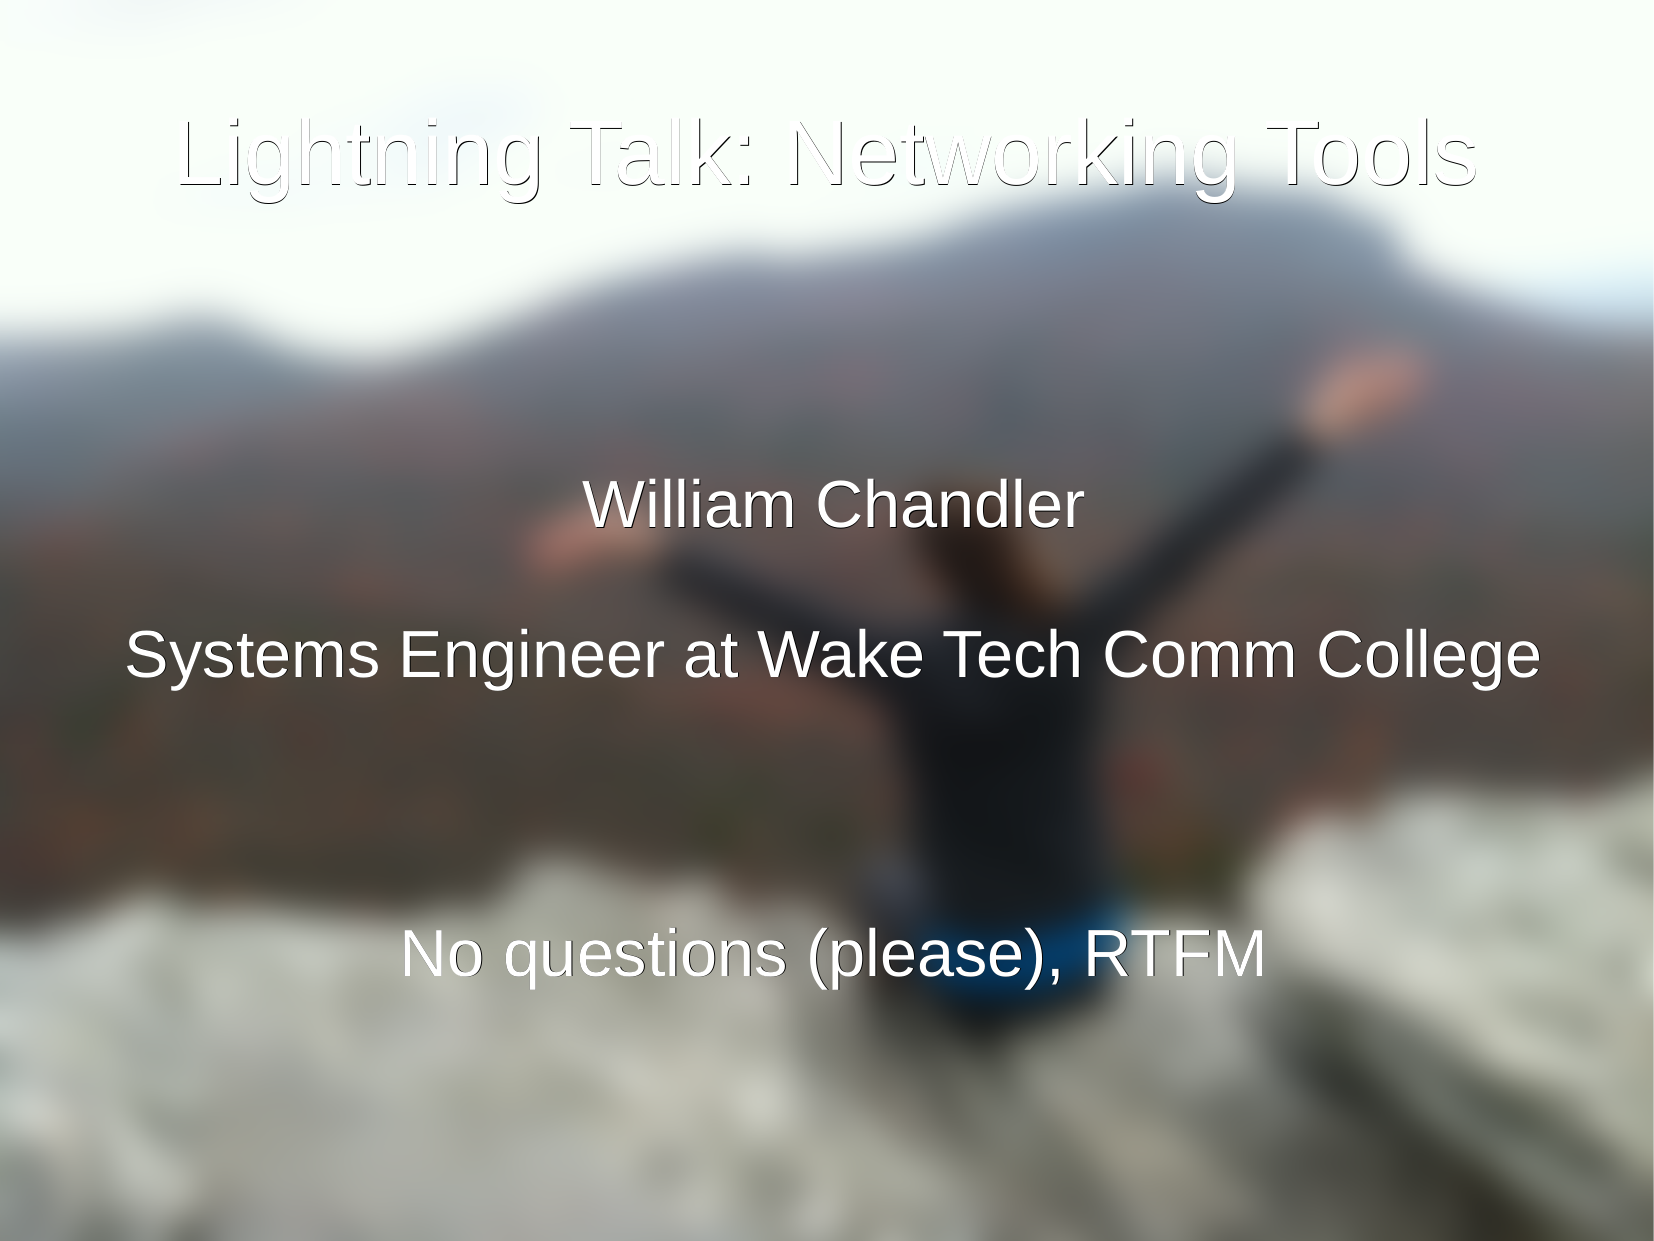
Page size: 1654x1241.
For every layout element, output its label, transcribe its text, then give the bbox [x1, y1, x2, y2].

title Lightning Talk: Networking Tools [82, 49, 1571, 257]
picture [0, 0, 1654, 1241]
subtitle William Chandler Systems Engineer at Wake Tech Comm College No questions (please), RTFM [90, 369, 1579, 1089]
